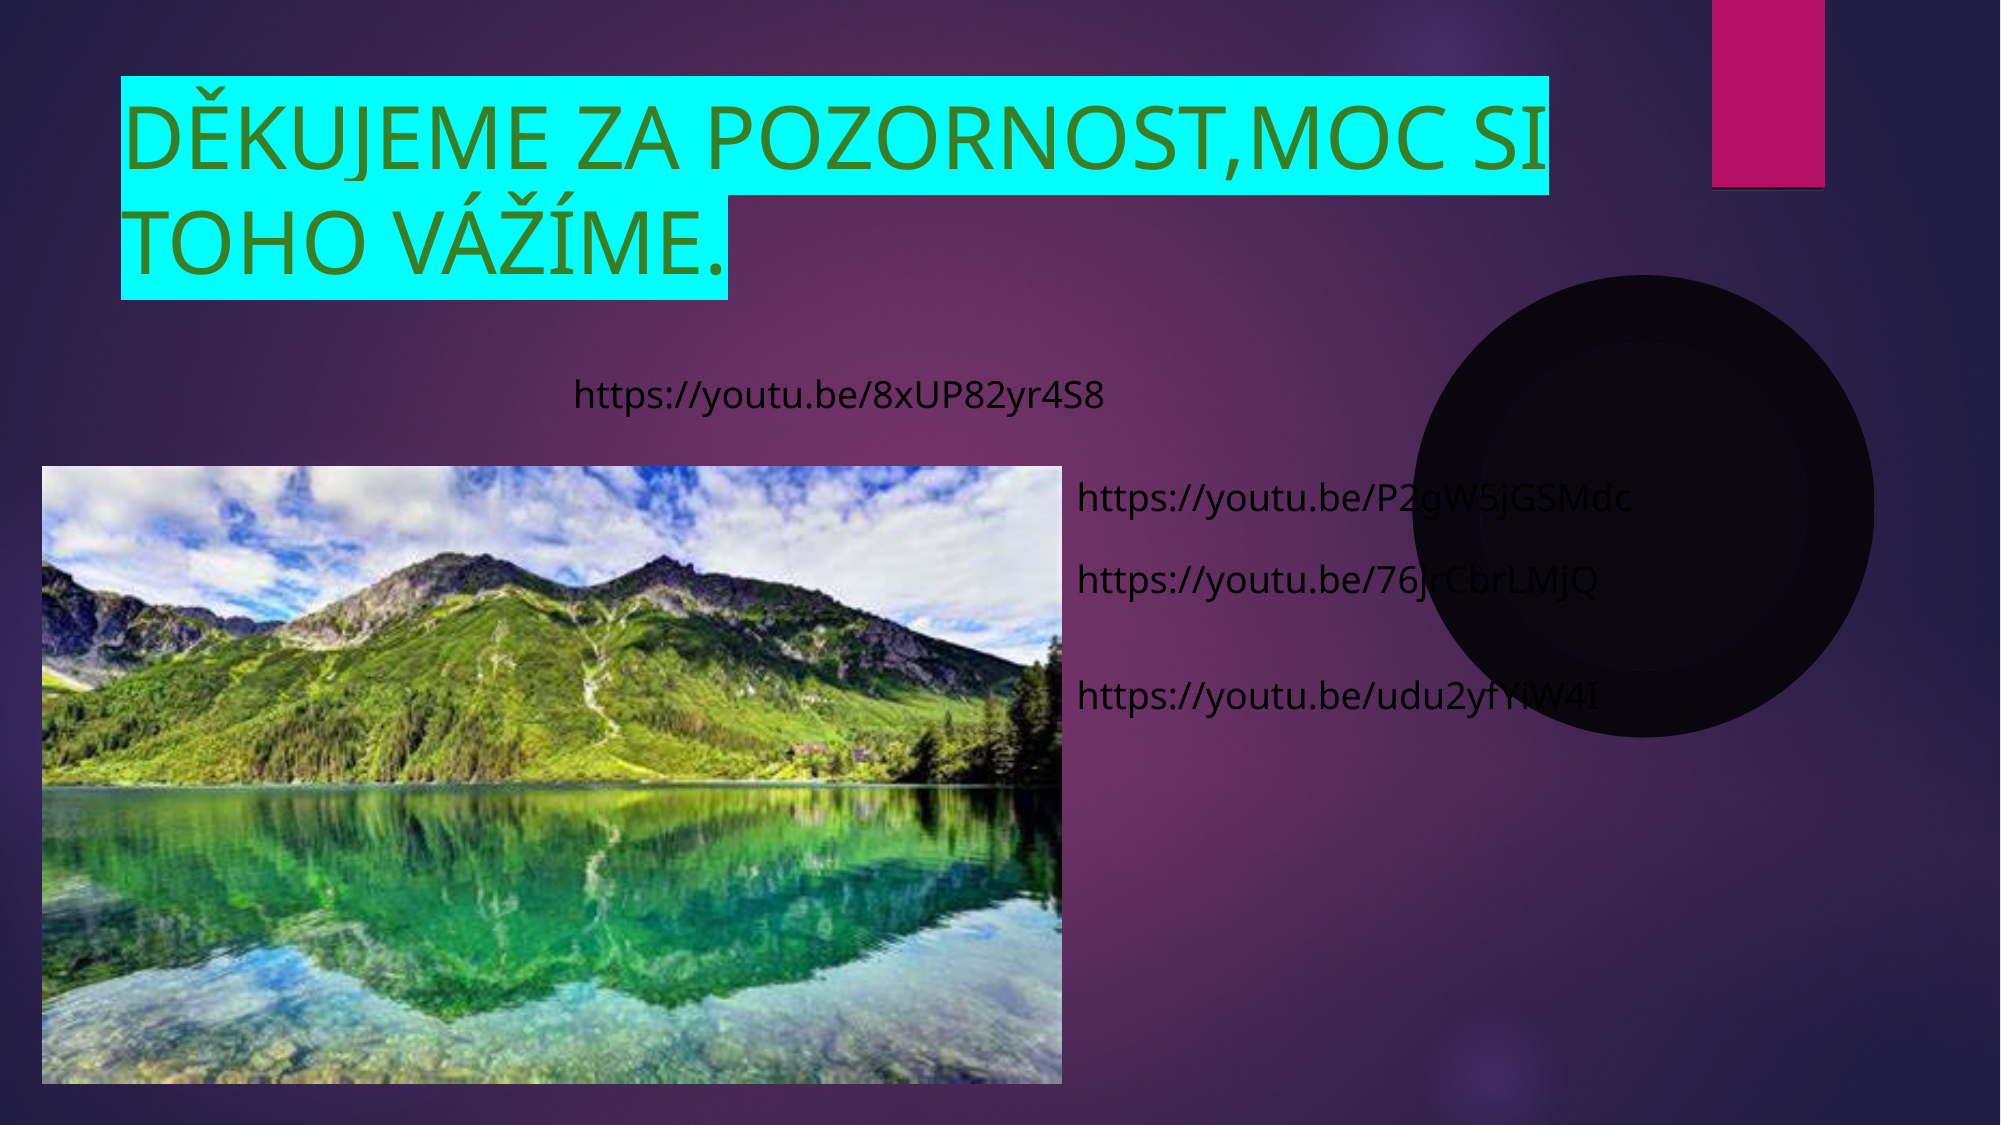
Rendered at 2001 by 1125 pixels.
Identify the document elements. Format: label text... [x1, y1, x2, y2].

title DĚKUJEME ZA POZORNOST,MOC SI TOHO VÁŽÍME. [106, 74, 1649, 305]
text_box https://youtu.be/udu2yfYiW4I [1061, 664, 1876, 726]
picture [42, 466, 1062, 1084]
text_box https://youtu.be/76jrCbrLMjQ [1061, 548, 1748, 609]
text_box https://youtu.be/8xUP82yr4S8 [558, 363, 1294, 425]
text_box https://youtu.be/P2gW5jGSMdc [1061, 466, 1828, 528]
